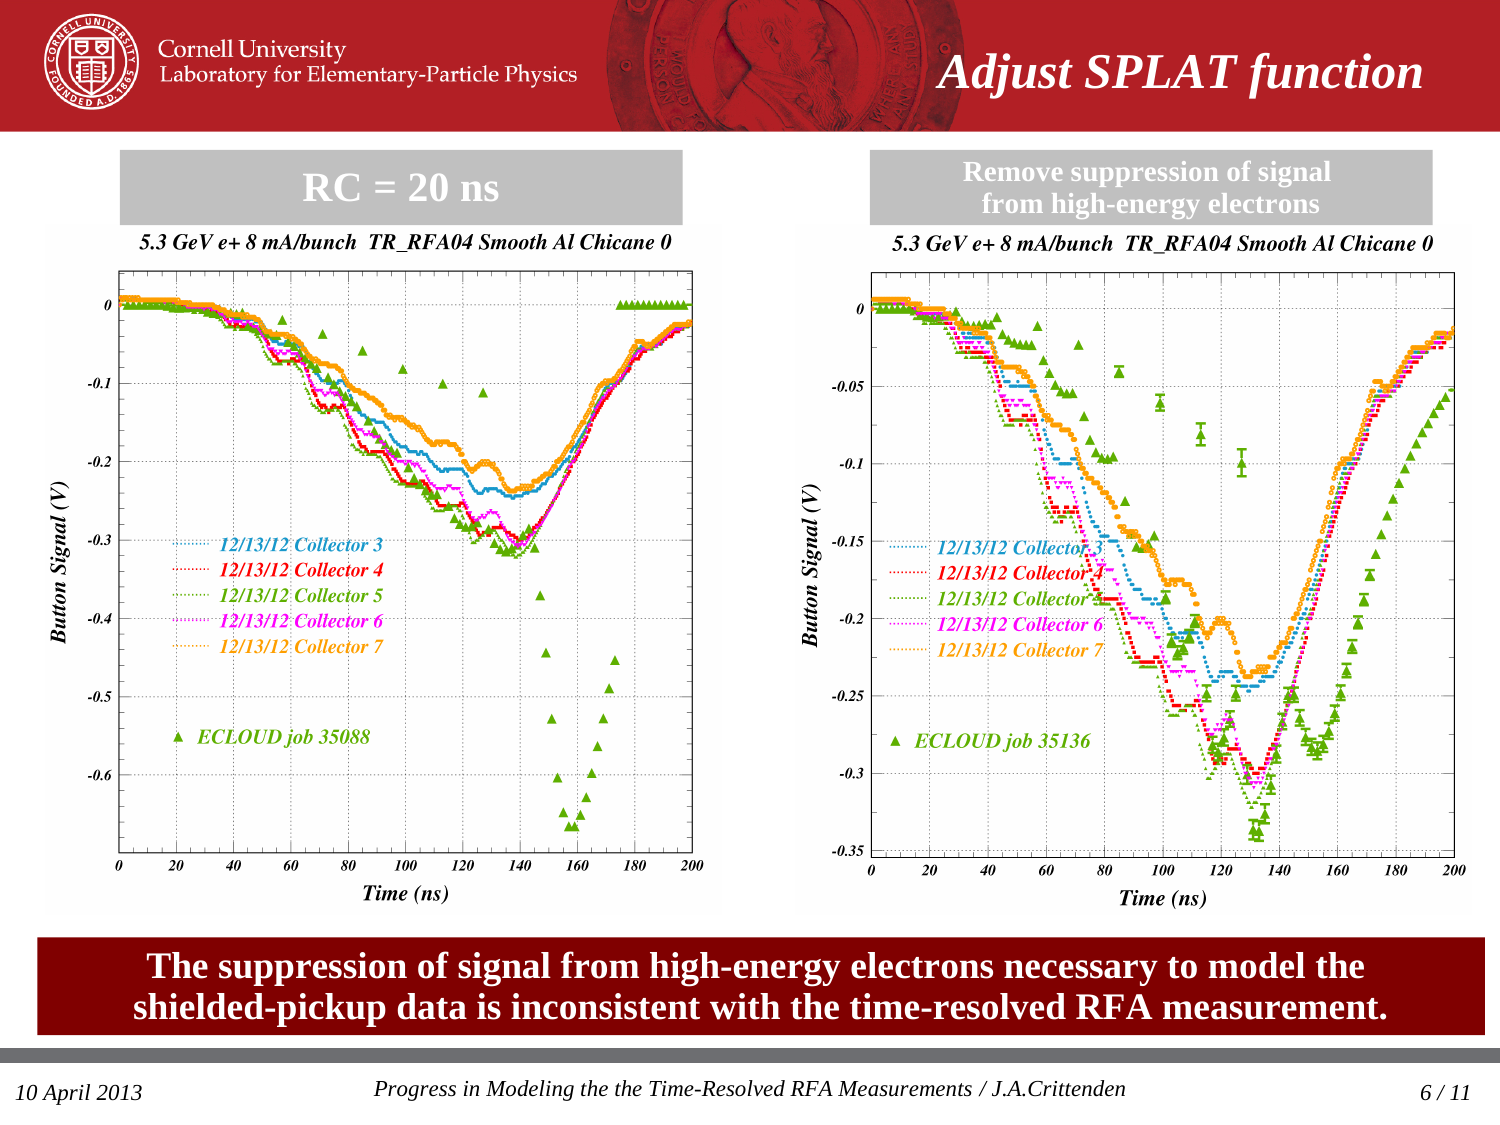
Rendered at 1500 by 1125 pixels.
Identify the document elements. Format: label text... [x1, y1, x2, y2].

picture [45, 224, 722, 916]
text_box Remove suppression of signal from high-energy electrons [869, 149, 1433, 226]
text_box The suppression of signal from high-energy electrons necessary to model the shielded-pickup data is inconsistent with the time-resolved RFA measurement. [37, 937, 1485, 1036]
picture [795, 224, 1472, 916]
title Adjust SPLAT function [862, 7, 1500, 136]
text_box RC = 20 ns [119, 149, 683, 226]
picture [0, 0, 1500, 132]
